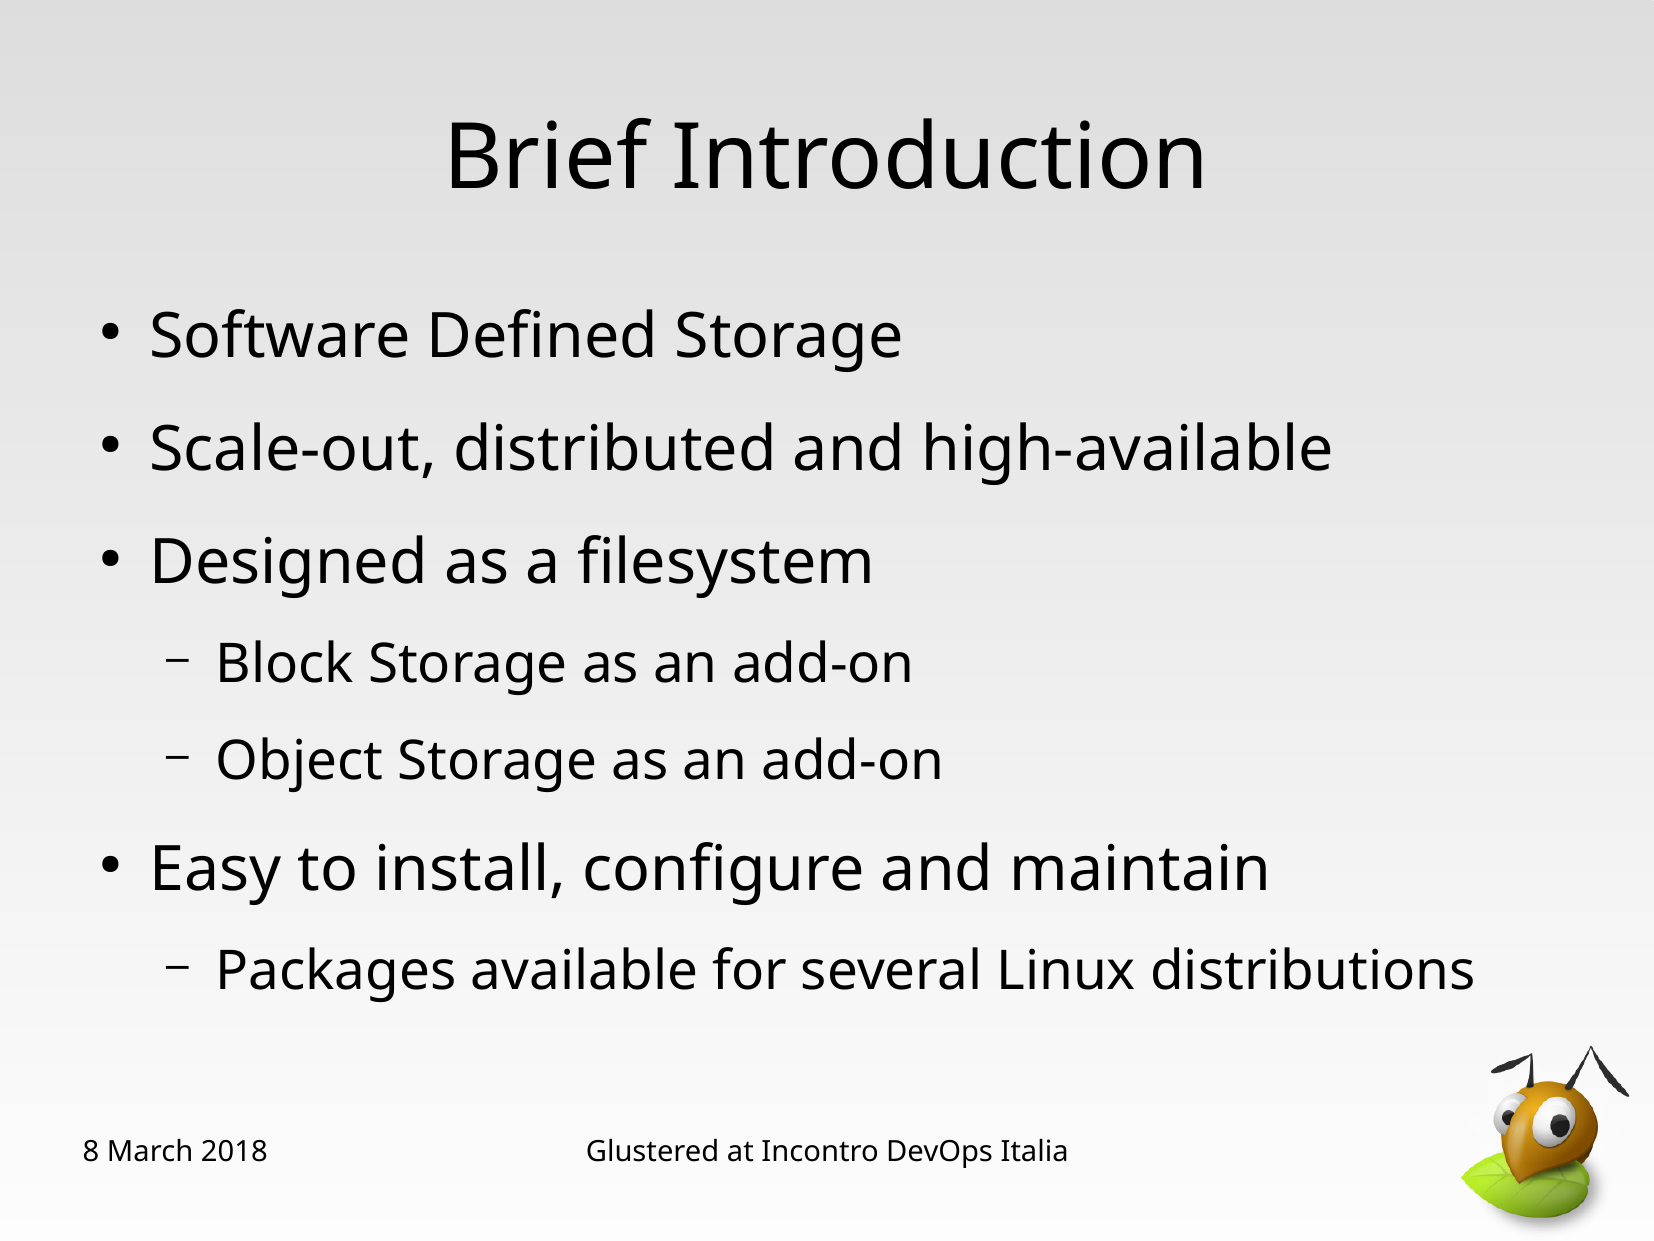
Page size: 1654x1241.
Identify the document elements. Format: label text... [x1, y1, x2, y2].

picture [1432, 1037, 1654, 1241]
list Software Defined Storage Scale-out, distributed and high-available Designed as a filesystem Block Storage as an add-on Object Storage as an add-on Easy to install, configure and maintain Packages available for several Linux distributions [82, 290, 1571, 1010]
title Brief Introduction [82, 49, 1571, 257]
